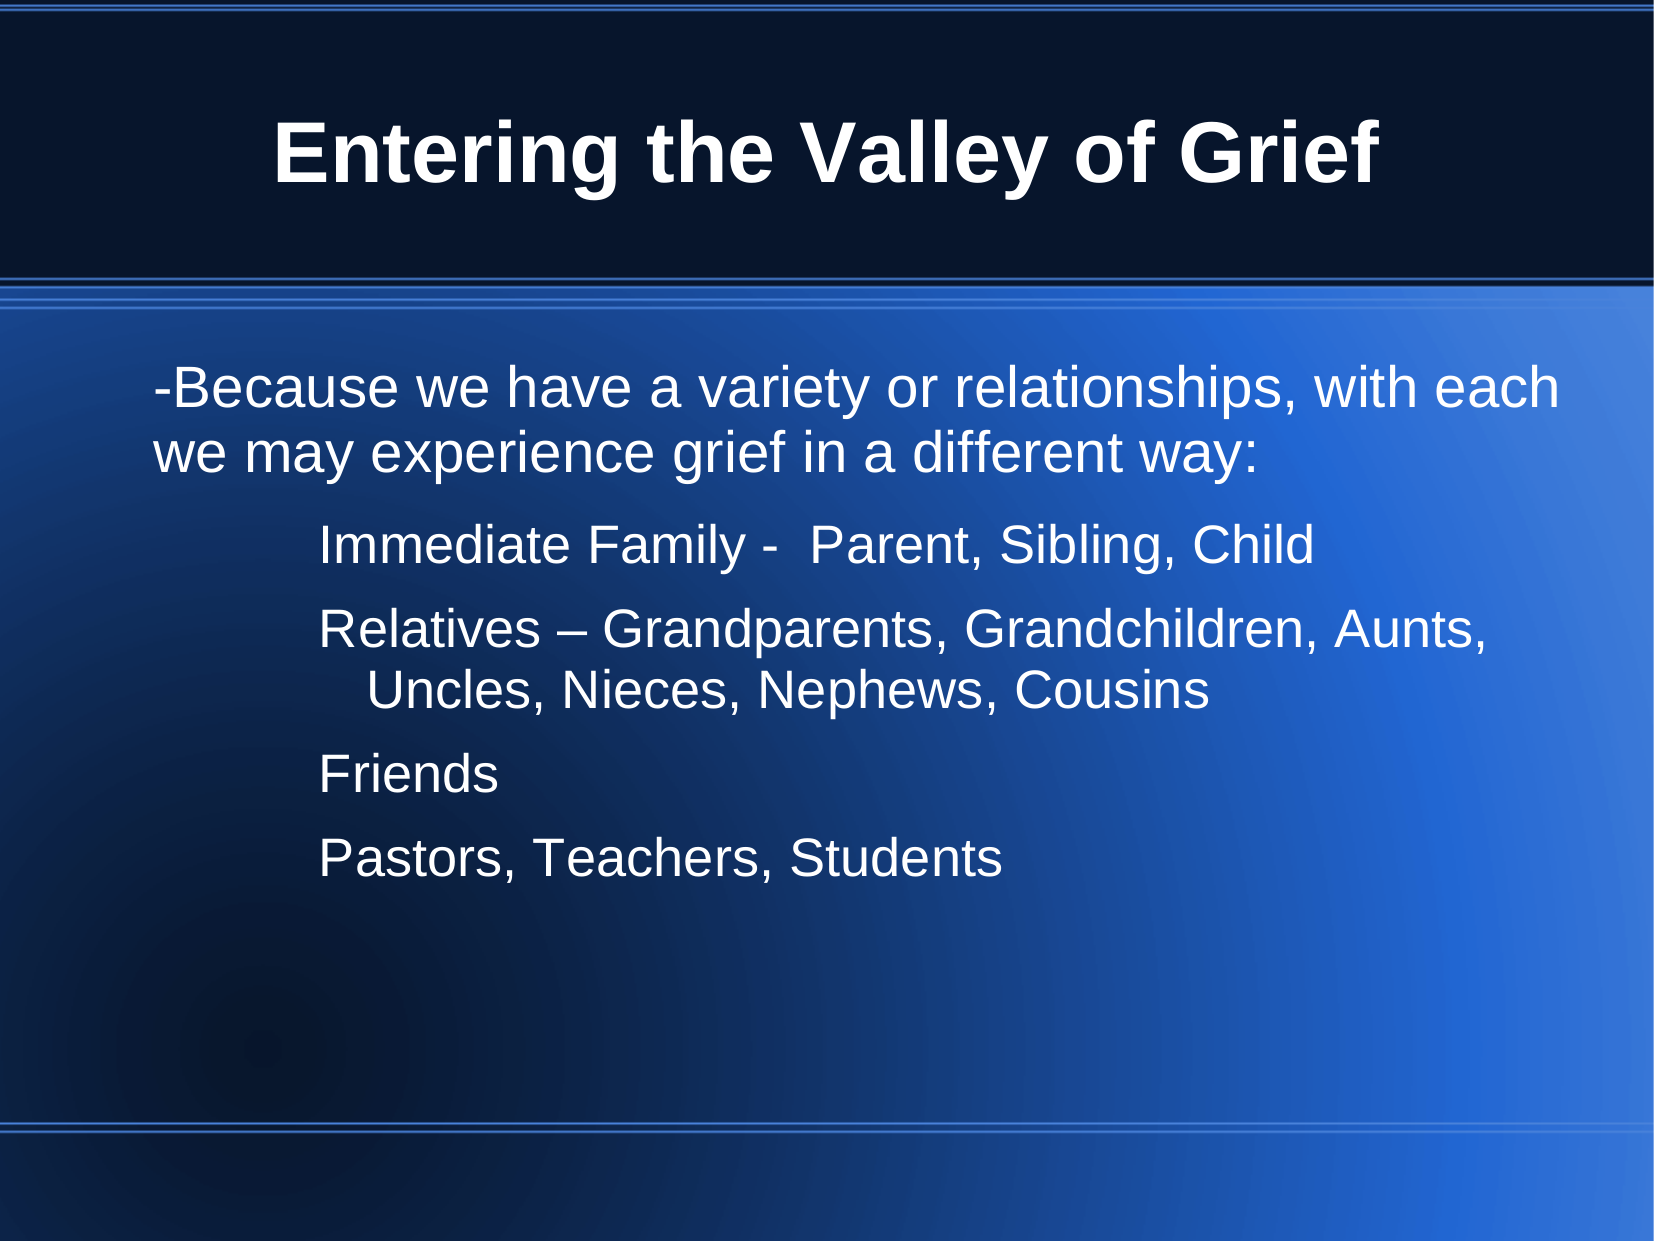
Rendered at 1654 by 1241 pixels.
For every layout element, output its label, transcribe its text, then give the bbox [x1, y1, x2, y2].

picture [0, 0, 1654, 1241]
title Entering the Valley of Grief [82, 49, 1571, 257]
list -Because we have a variety or relationships, with each we may experience grief in a different way: Immediate Family - Parent, Sibling, Child Relatives – Grandparents, Grandchildren, Aunts, Uncles, Nieces, Nephews, Cousins Friends Pastors, Teachers, Students [82, 355, 1571, 1058]
